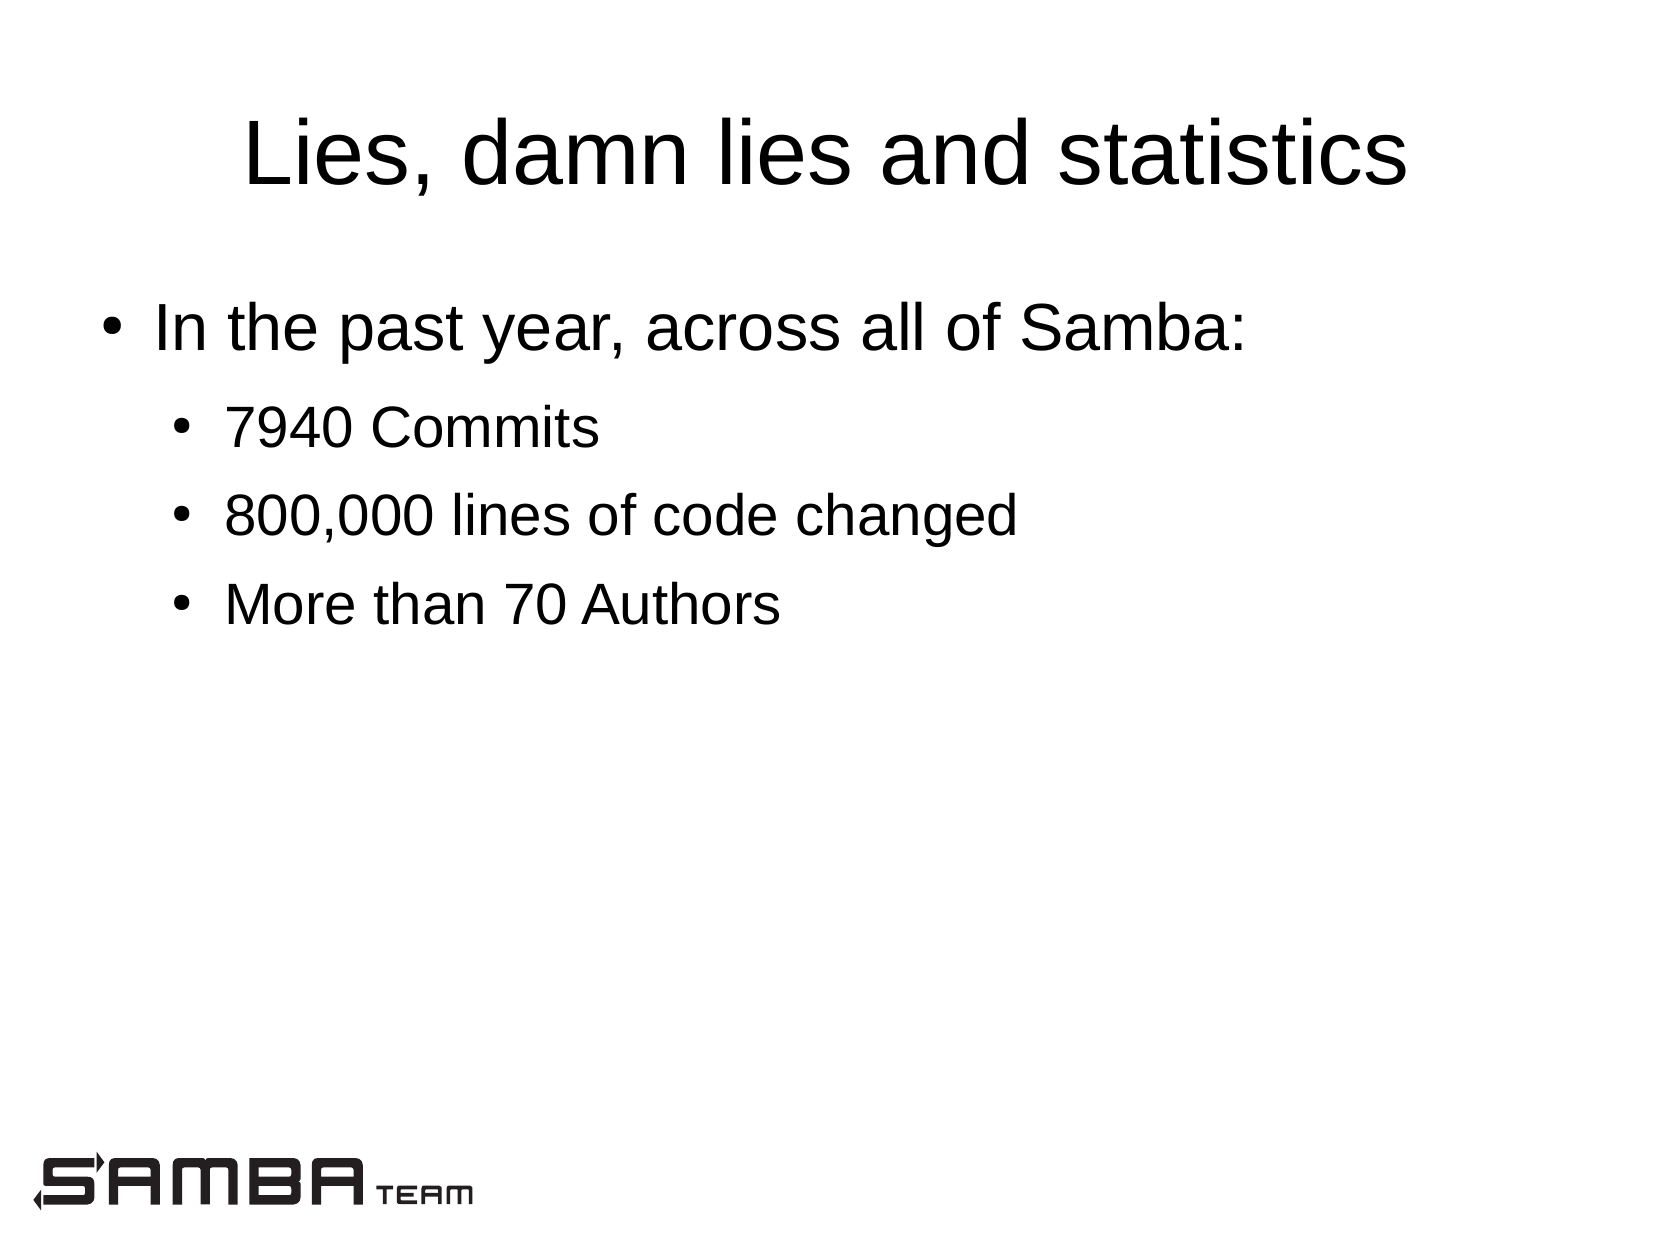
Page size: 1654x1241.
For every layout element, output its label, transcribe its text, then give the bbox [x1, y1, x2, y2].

list In the past year, across all of Samba: 7940 Commits 800,000 lines of code changed More than 70 Authors [82, 290, 1571, 1094]
title Lies, damn lies and statistics [82, 56, 1571, 250]
